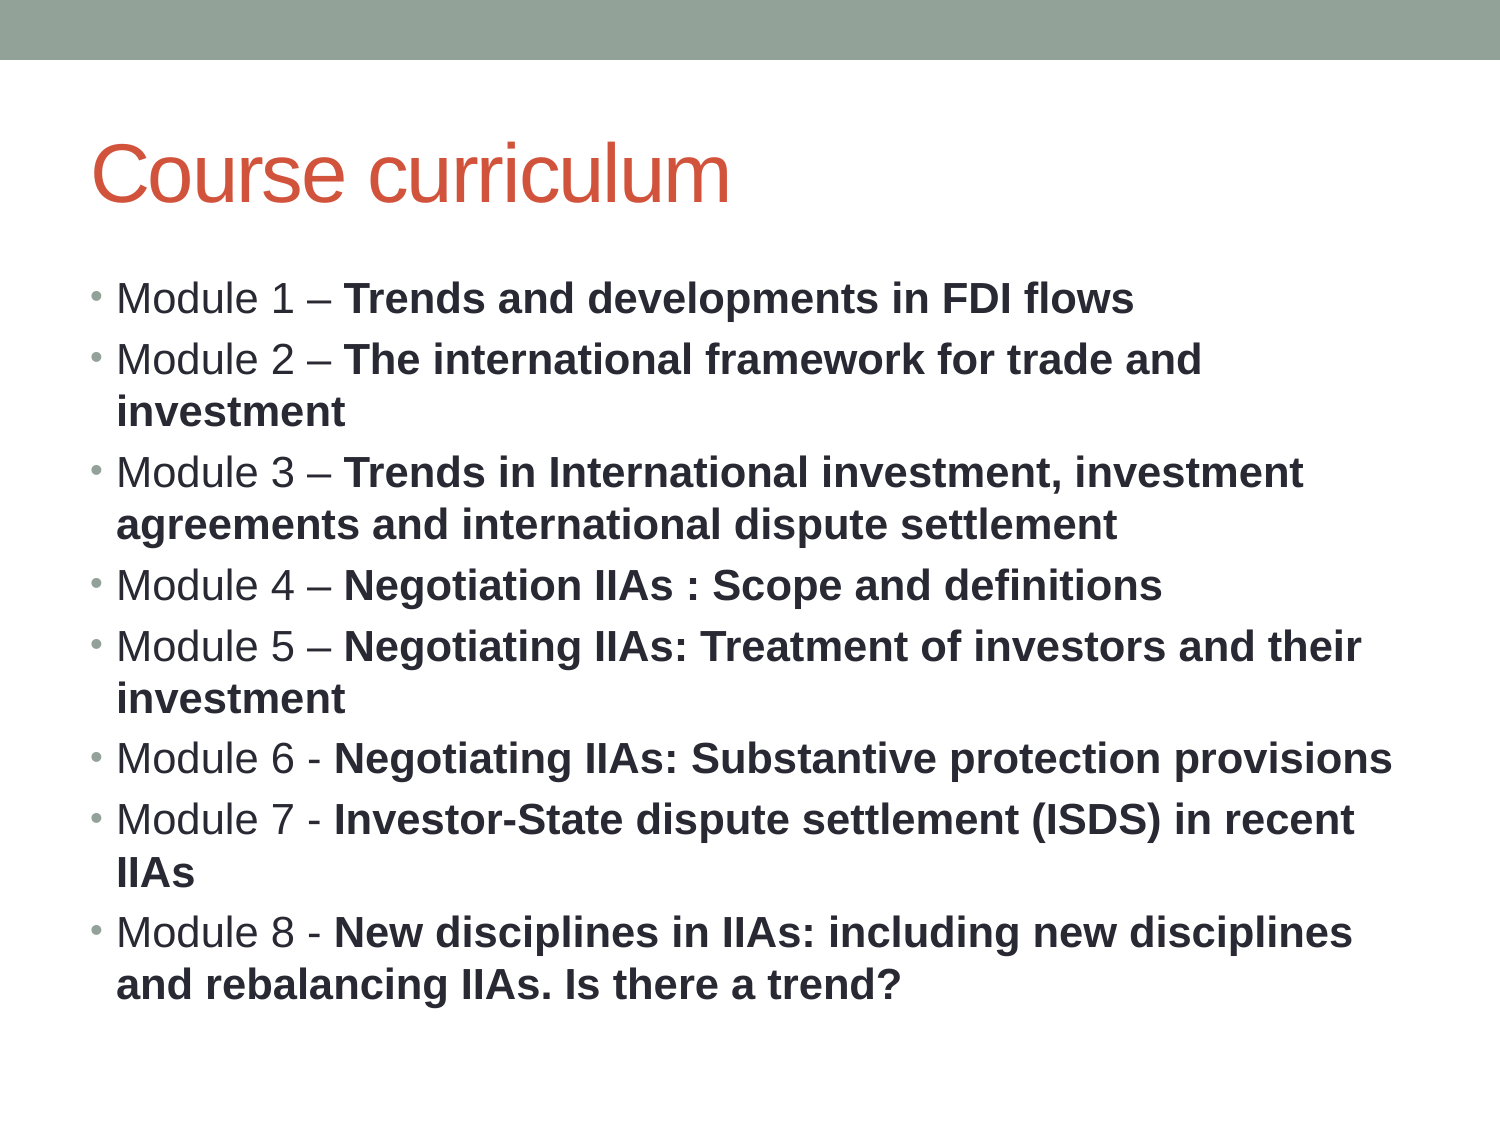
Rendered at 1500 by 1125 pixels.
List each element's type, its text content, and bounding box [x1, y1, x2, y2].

title Course curriculum [75, 87, 1425, 250]
list Module 1 – Trends and developments in FDI flows Module 2 – The international framework for trade and investment Module 3 – Trends in International investment, investment agreements and international dispute settlement Module 4 – Negotiation IIAs : Scope and definitions Module 5 – Negotiating IIAs: Treatment of investors and their investment Module 6 - Negotiating IIAs: Substantive protection provisions Module 7 - Investor-State dispute settlement (ISDS) in recent IIAs Module 8 - New disciplines in IIAs: including new disciplines and rebalancing IIAs. Is there a trend? [75, 262, 1425, 1063]
